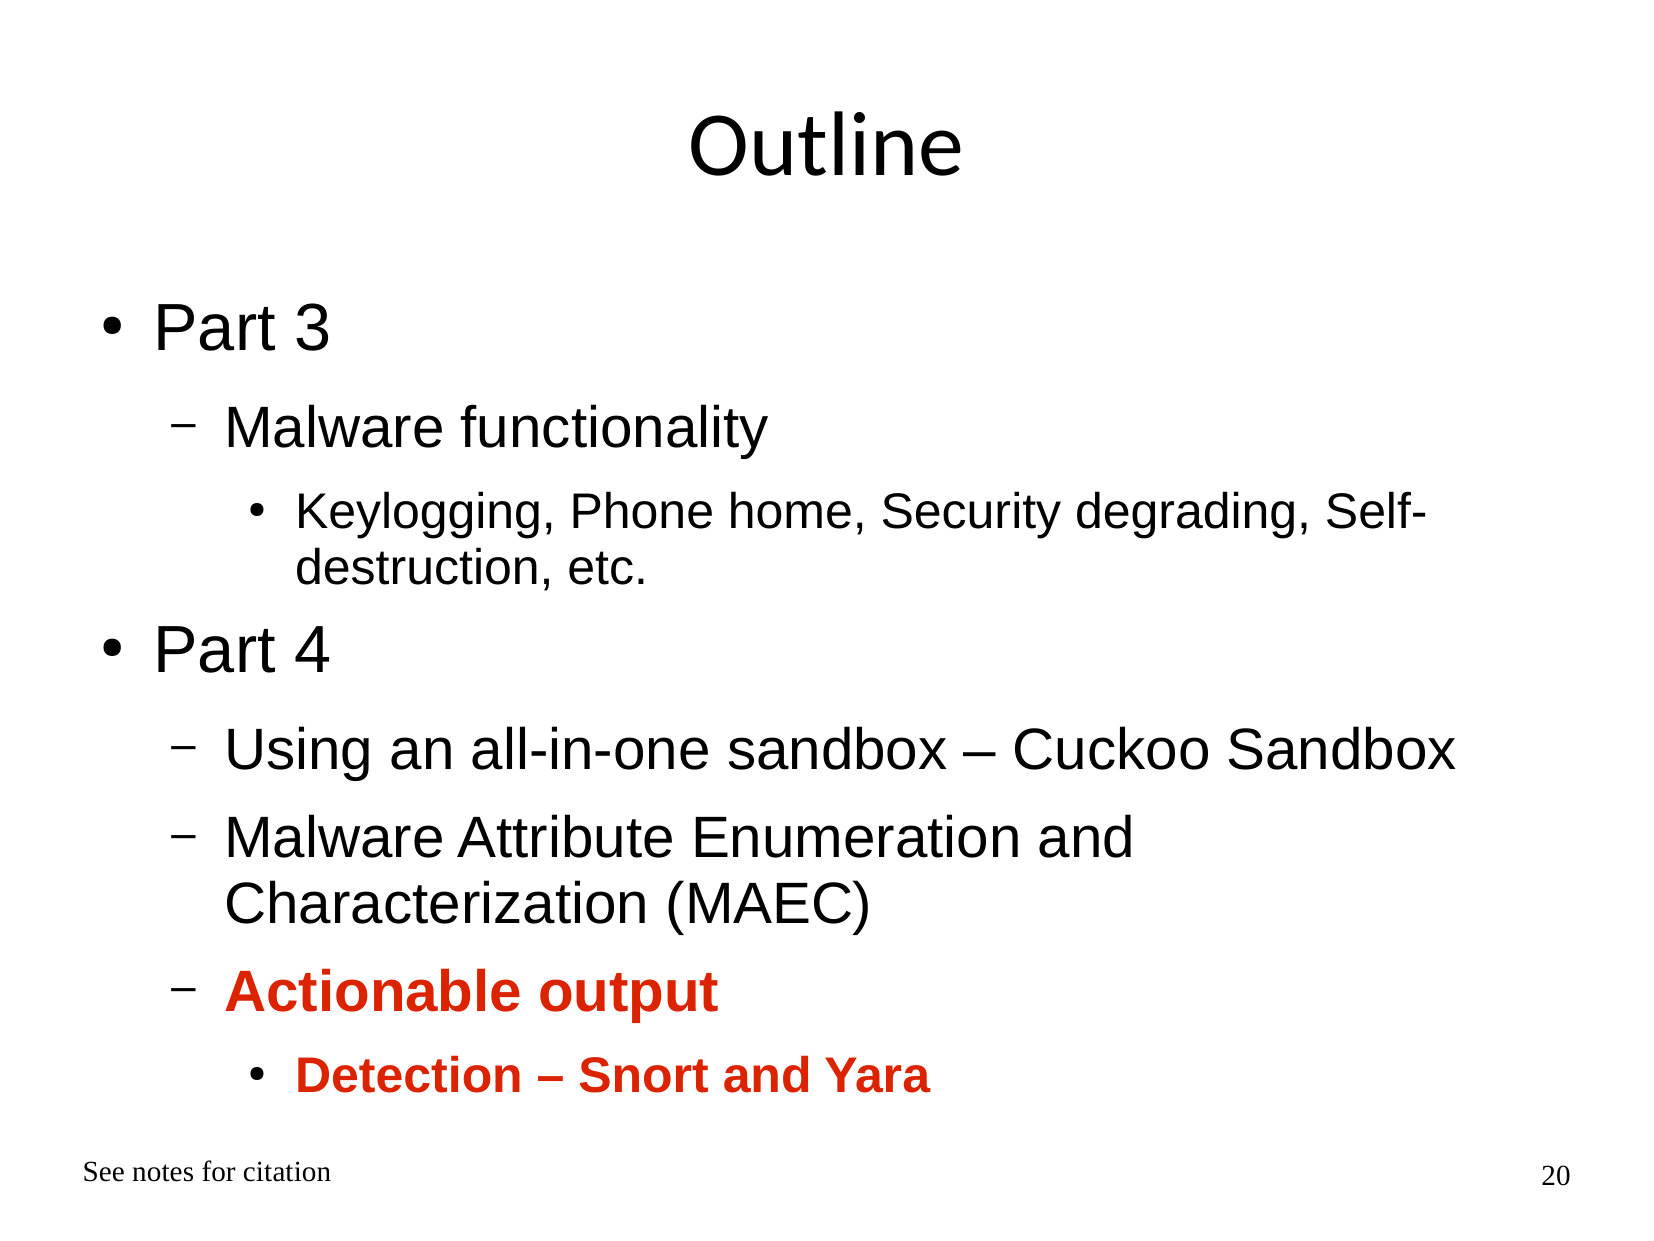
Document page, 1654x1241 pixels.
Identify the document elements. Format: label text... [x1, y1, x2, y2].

title Outline [82, 49, 1571, 257]
list Part 3 Malware functionality Keylogging, Phone home, Security degrading, Self-destruction, etc. Part 4 Using an all-in-one sandbox – Cuckoo Sandbox Malware Attribute Enumeration and Characterization (MAEC) Actionable output Detection – Snort and Yara [82, 290, 1576, 1126]
